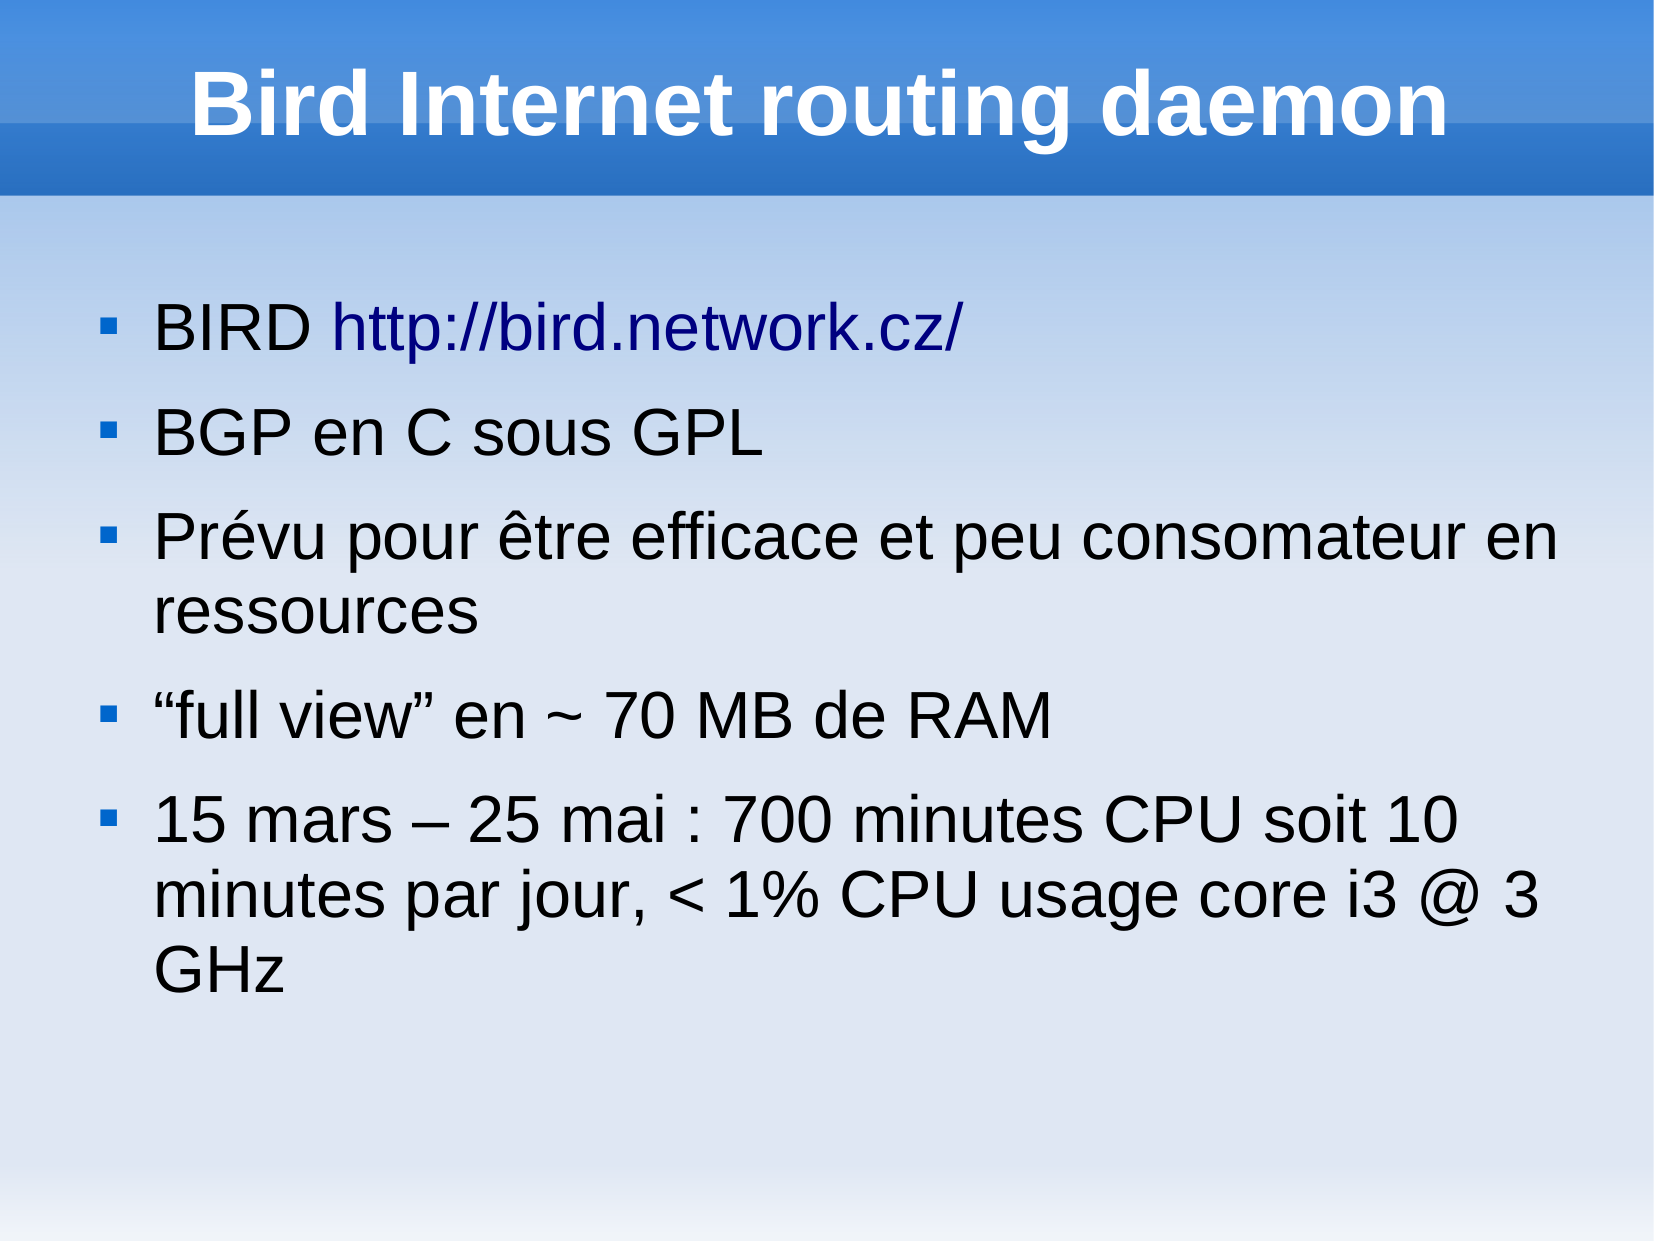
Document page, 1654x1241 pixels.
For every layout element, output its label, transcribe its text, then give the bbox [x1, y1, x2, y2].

picture [0, 0, 1654, 1241]
list BIRD http://bird.network.cz/ BGP en C sous GPL Prévu pour être efficace et peu consomateur en ressources “full view” en ~ 70 MB de RAM 15 mars – 25 mai : 700 minutes CPU soit 10 minutes par jour, < 1% CPU usage core i3 @ 3 GHz [82, 290, 1571, 1094]
title Bird Internet routing daemon [76, 7, 1565, 200]
